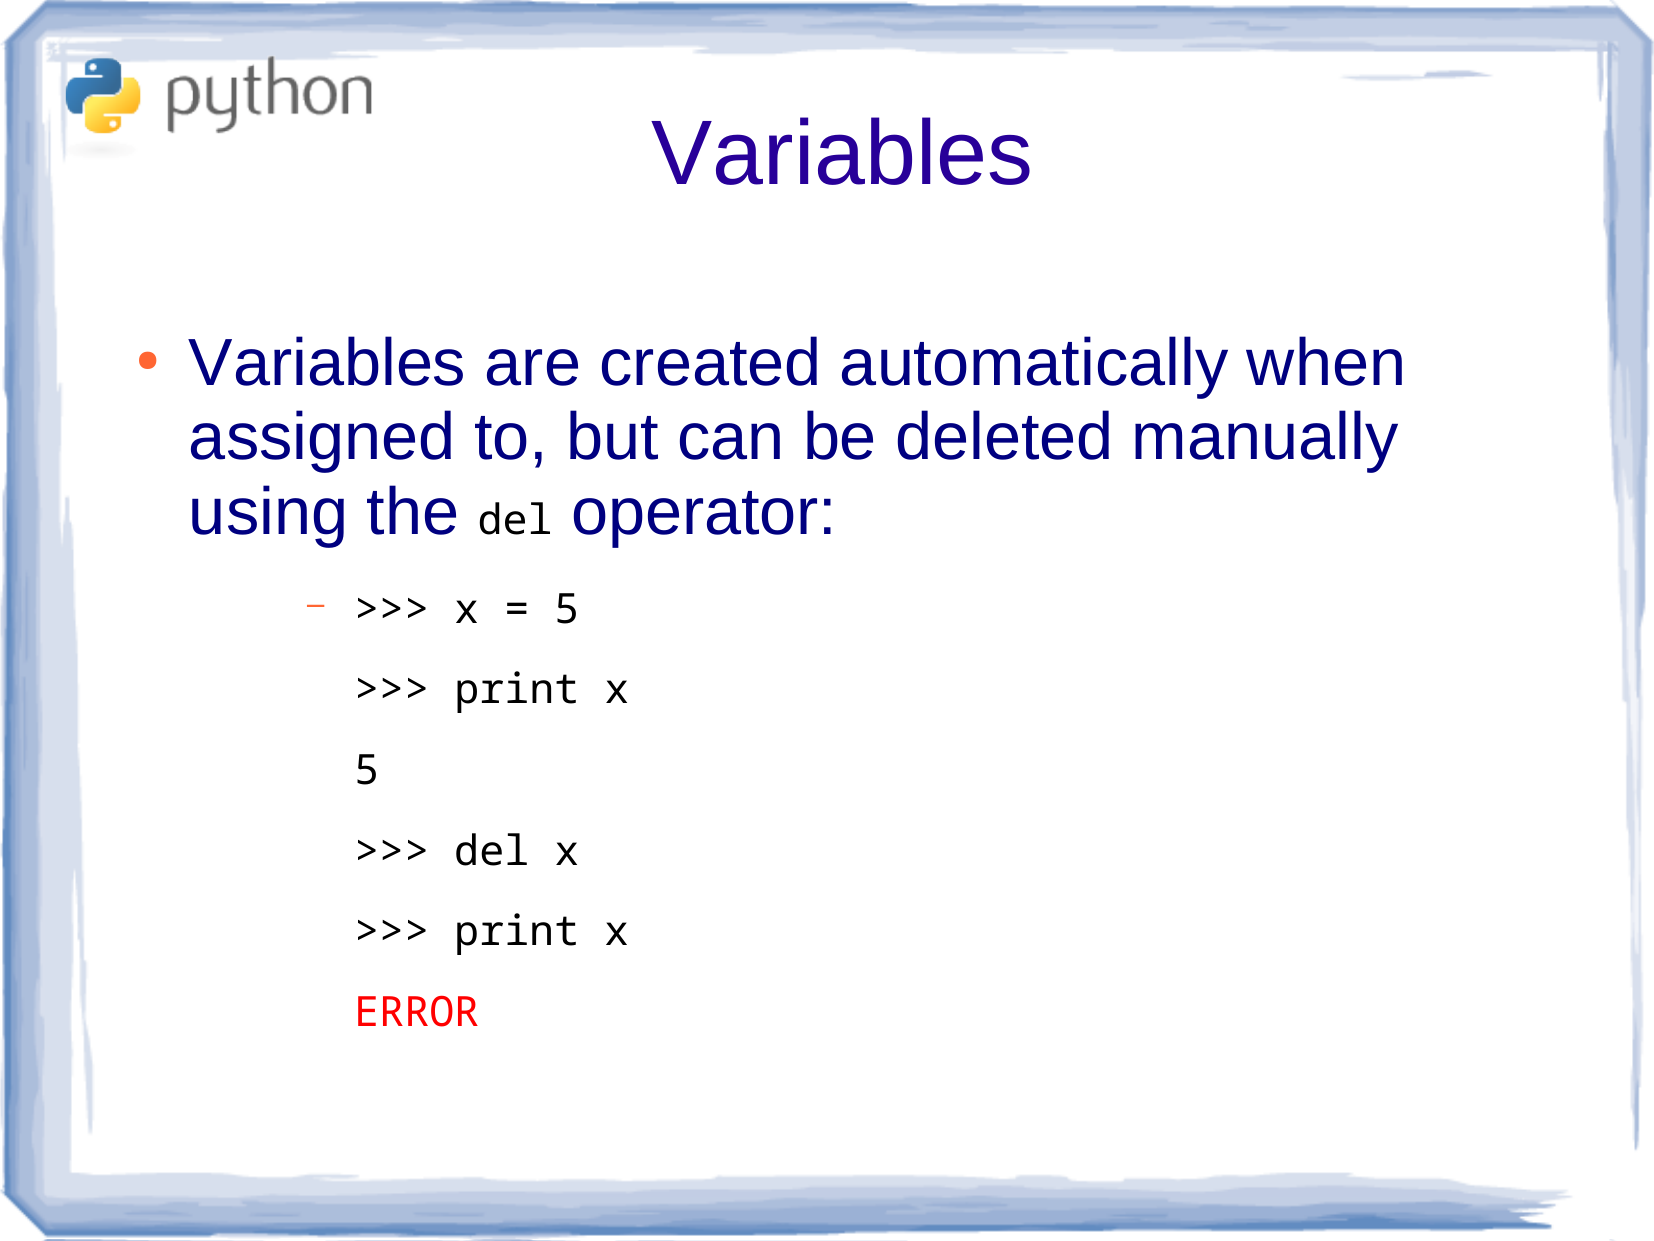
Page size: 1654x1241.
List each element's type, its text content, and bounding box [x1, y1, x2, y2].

picture [0, 0, 1654, 1241]
title Variables [82, 49, 1571, 257]
list Variables are created automatically when assigned to, but can be deleted manually using the del operator: >>> x = 5 >>> print x 5 >>> del x >>> print x ERROR [118, 324, 1571, 991]
